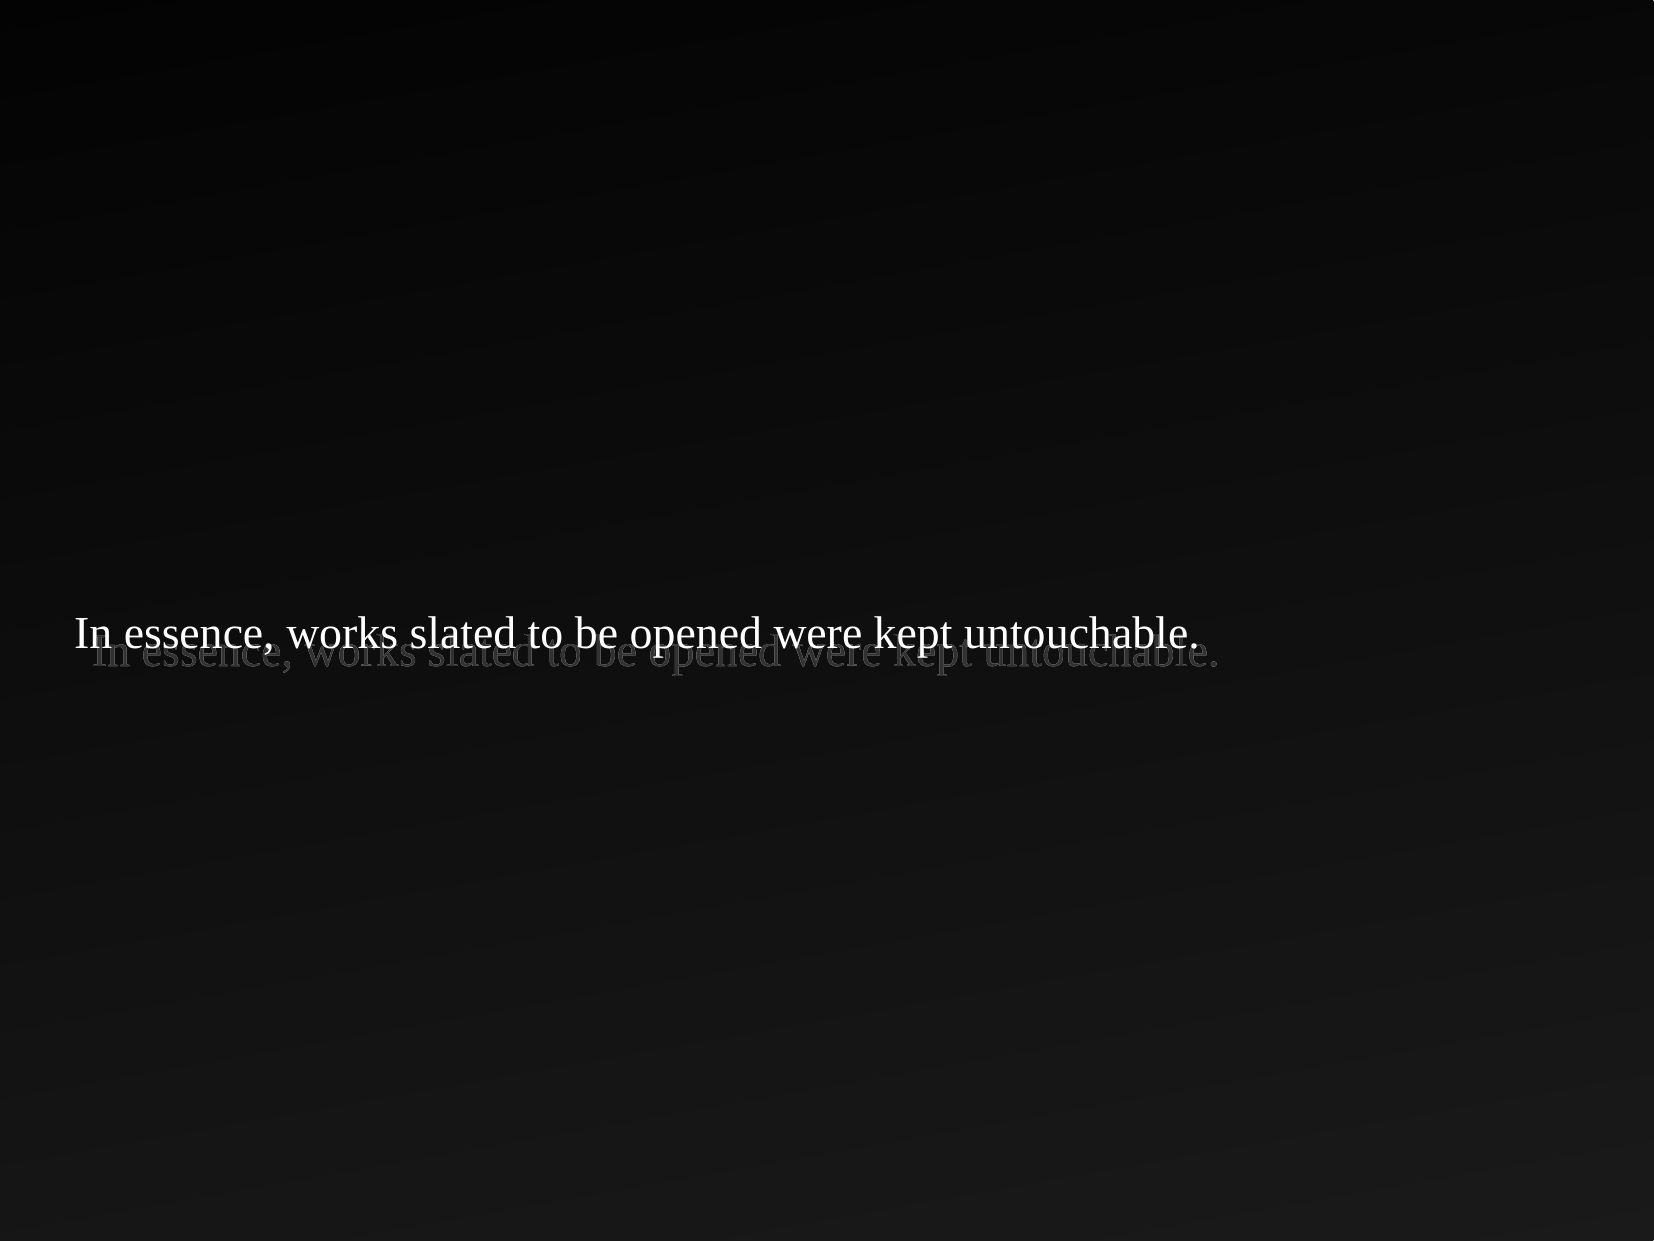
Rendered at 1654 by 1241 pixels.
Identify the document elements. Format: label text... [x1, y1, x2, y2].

text_box In essence, works slated to be opened were kept untouchable. [59, 600, 1216, 666]
